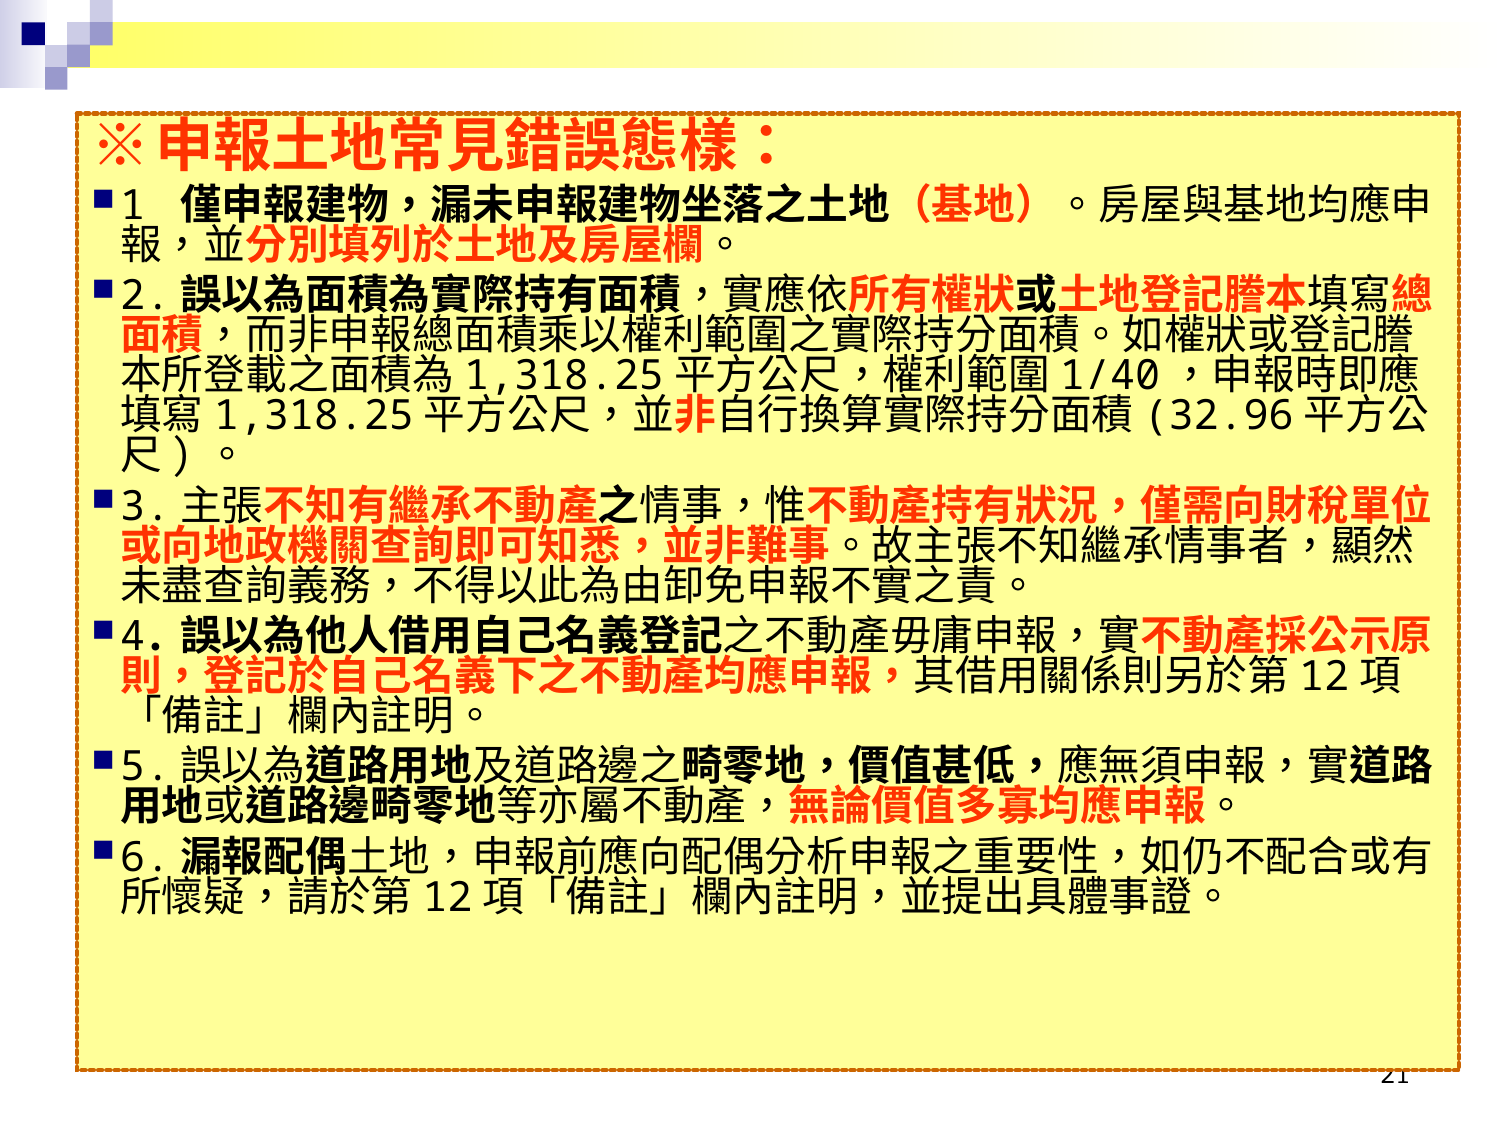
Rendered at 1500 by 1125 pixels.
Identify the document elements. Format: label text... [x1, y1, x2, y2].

table_cell 楊小琳 [291, 22, 295, 67]
text_box ※申報土地常見錯誤態樣： 1 僅申報建物，漏未申報建物坐落之土地（基地）。房屋與基地均應申報，並分別填列於土地及房屋欄。 2.誤以為面積為實際持有面積，實應依所有權狀或土地登記謄本填寫總面積，而非申報總面積乘以權利範圍之實際持分面積。如權狀或登記謄本所登載之面積為1,318.25平方公尺，權利範圍1/40，申報時即應填寫1,318.25平方公尺，並非自行換算實際持分面積(32.96平方公尺)。 3.主張不知有繼承不動產之情事，惟不動產持有狀況，僅需向財稅單位或向地政機關查詢即可知悉，並非難事。故主張不知繼承情事者，顯然未盡查詢義務，不得以此為由卸免申報不實之責。 4.誤以為他人借用自己名義登記之不動產毋庸申報，實不動產採公示原則，登記於自己名義下之不動產均應申報，其借用關係則另於第12項「備註」欄內註明。 5.誤以為道路用地及道路邊之畸零地，價值甚低，應無須申報，實道路用地或道路邊畸零地等亦屬不動產，無論價值多寡均應申報。 6.漏報配偶土地，申報前應向配偶分析申報之重要性，如仍不配合或有所懷疑，請於第12項「備註」欄內註明，並提出具體事證。 [76, 113, 1459, 1071]
text_box <編號> [431, 22, 436, 67]
text_box <編號> [1074, 1071, 1426, 1101]
